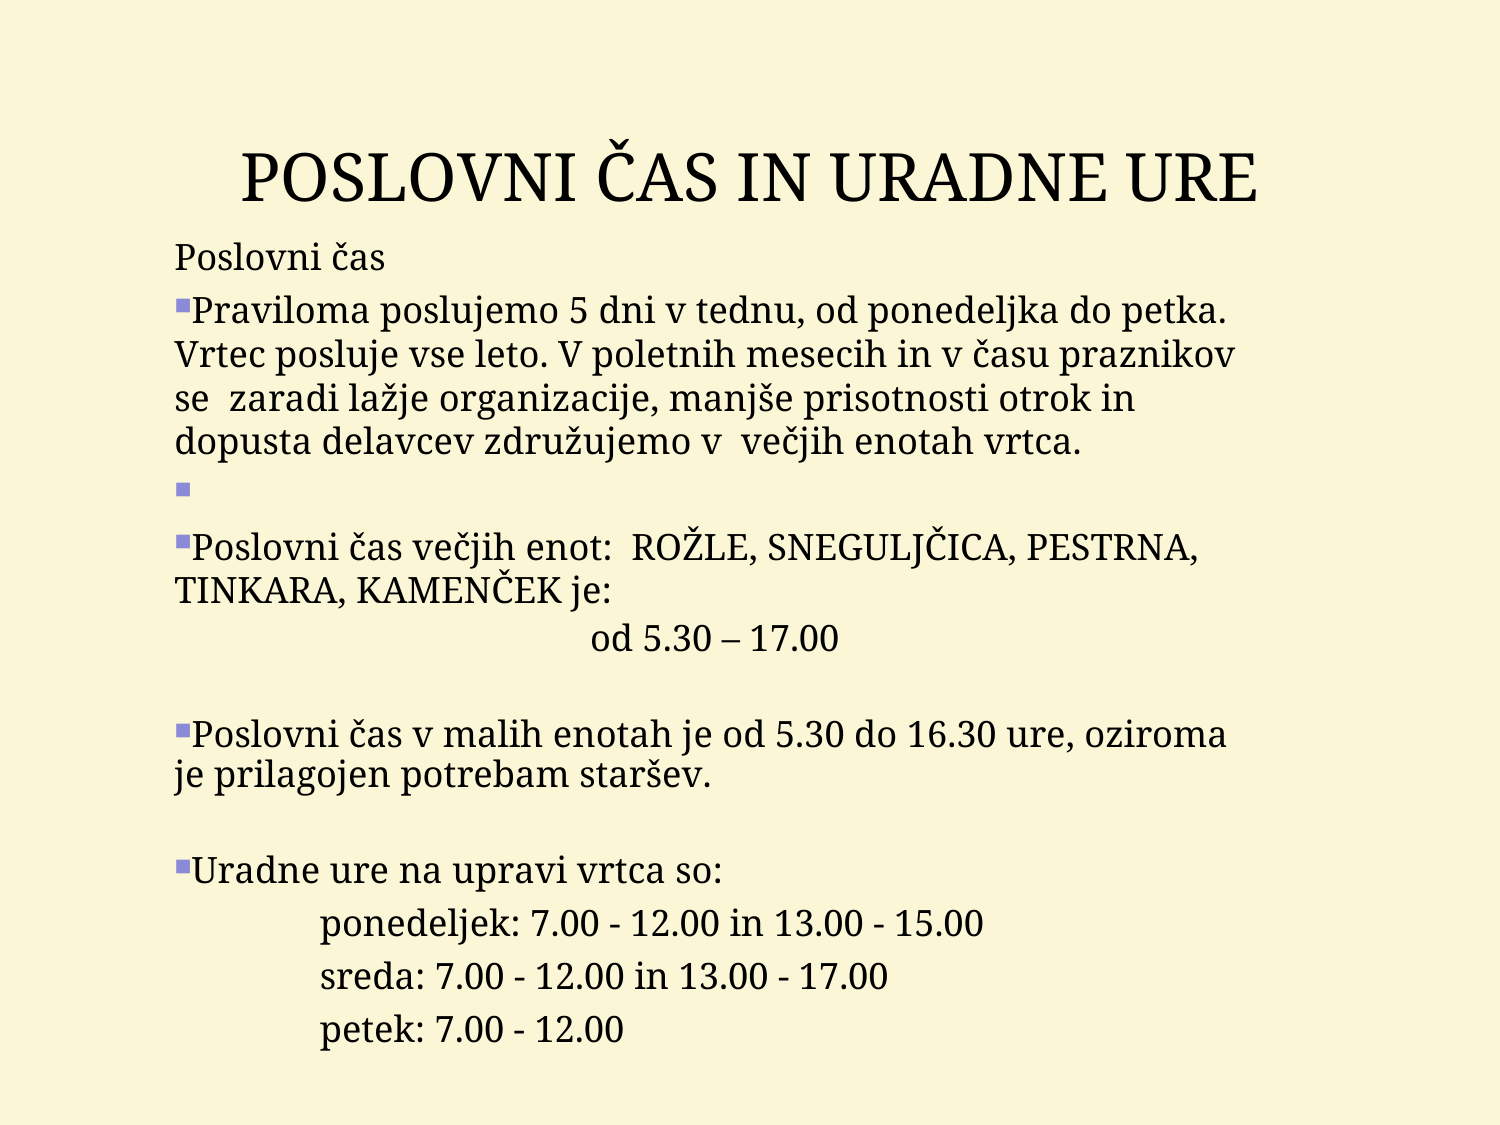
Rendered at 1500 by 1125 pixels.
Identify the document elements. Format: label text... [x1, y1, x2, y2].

list Poslovni čas Praviloma poslujemo 5 dni v tednu, od ponedeljka do petka. Vrtec posluje vse leto. V poletnih mesecih in v času praznikov se zaradi lažje organizacije, manjše prisotnosti otrok in dopusta delavcev združujemo v večjih enotah vrtca. Poslovni čas večjih enot: ROŽLE, SNEGULJČICA, PESTRNA, TINKARA, KAMENČEK je: od 5.30 – 17.00 Poslovni čas v malih enotah je od 5.30 do 16.30 ure, oziroma je prilagojen potrebam staršev. Uradne ure na upravi vrtca so: ponedeljek: 7.00 - 12.00 in 13.00 - 15.00 sreda: 7.00 - 12.00 in 13.00 - 17.00 petek: 7.00 - 12.00 [159, 231, 1270, 1071]
title POSLOVNI ČAS IN URADNE URE [75, 62, 1426, 288]
